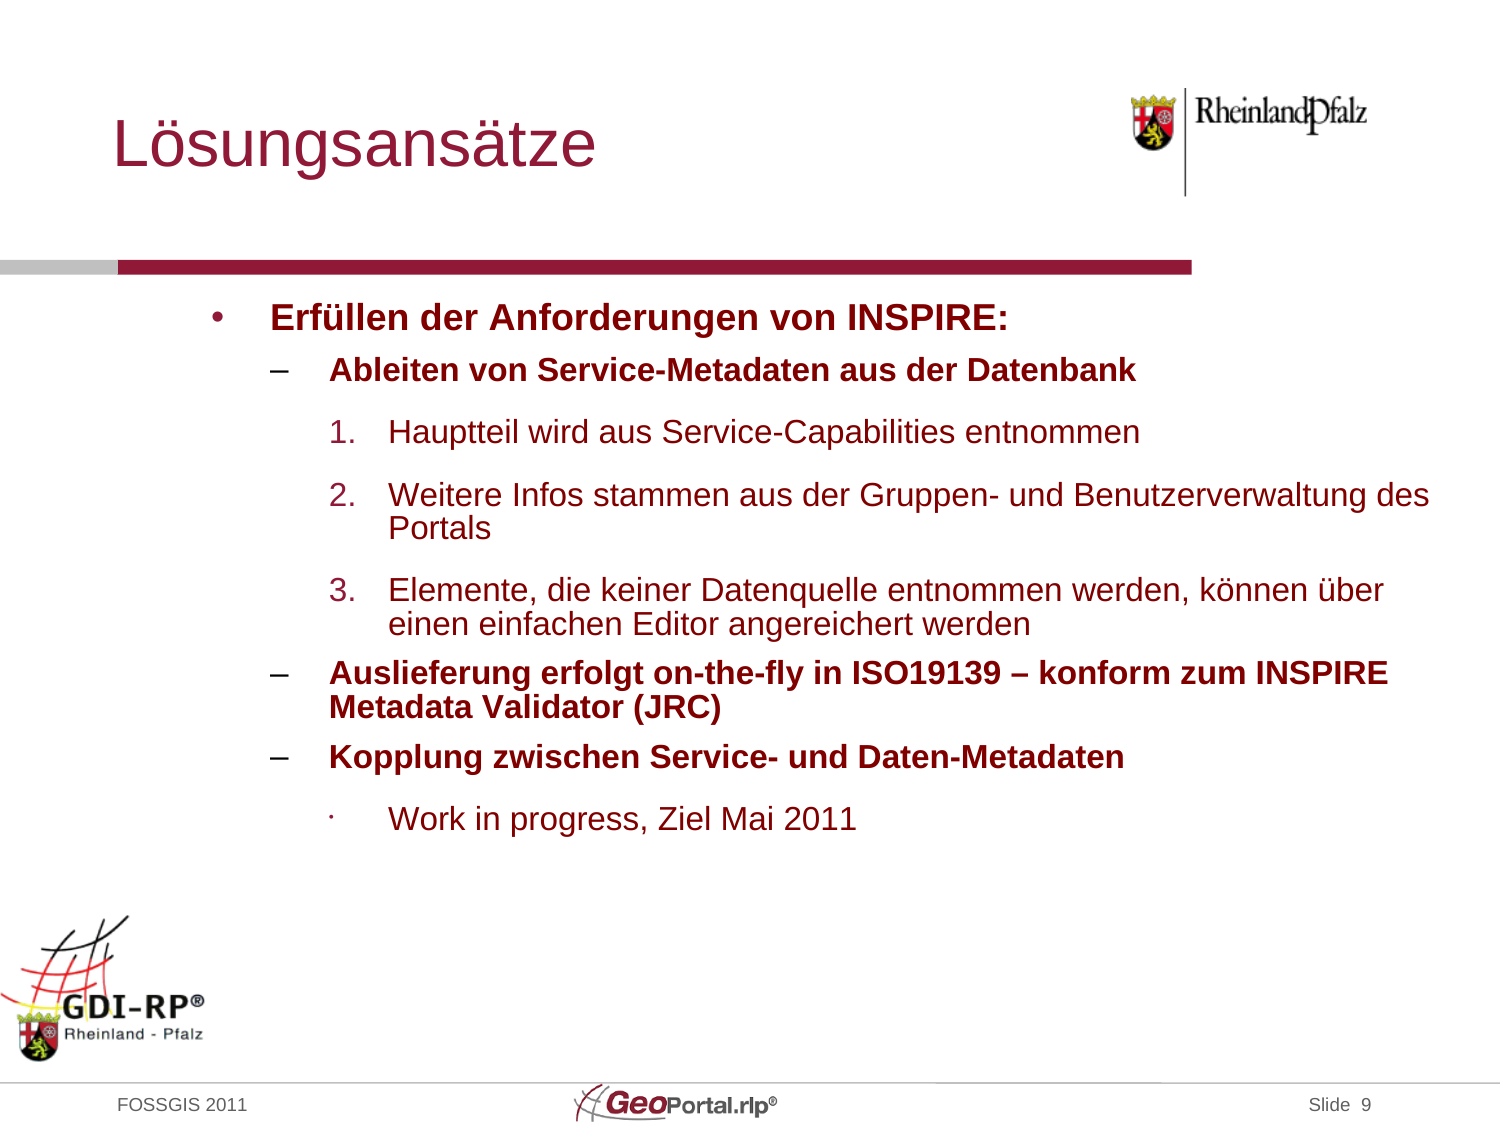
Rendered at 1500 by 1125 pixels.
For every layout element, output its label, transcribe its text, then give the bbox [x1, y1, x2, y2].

picture [1131, 88, 1447, 198]
list Erfüllen der Anforderungen von INSPIRE: Ableiten von Service-Metadaten aus der Datenbank Hauptteil wird aus Service-Capabilities entnommen Weitere Infos stammen aus der Gruppen- und Benutzerverwaltung des Portals Elemente, die keiner Datenquelle entnommen werden, können über einen einfachen Editor angereichert werden Auslieferung erfolgt on-the-fly in ISO19139 – konform zum INSPIRE Metadata Validator (JRC) Kopplung zwischen Service- und Daten-Metadaten Work in progress, Ziel Mai 2011 [210, 300, 1475, 1036]
picture [572, 1082, 778, 1125]
picture [0, 915, 207, 1063]
title Lösungsansätze [112, 63, 1071, 224]
